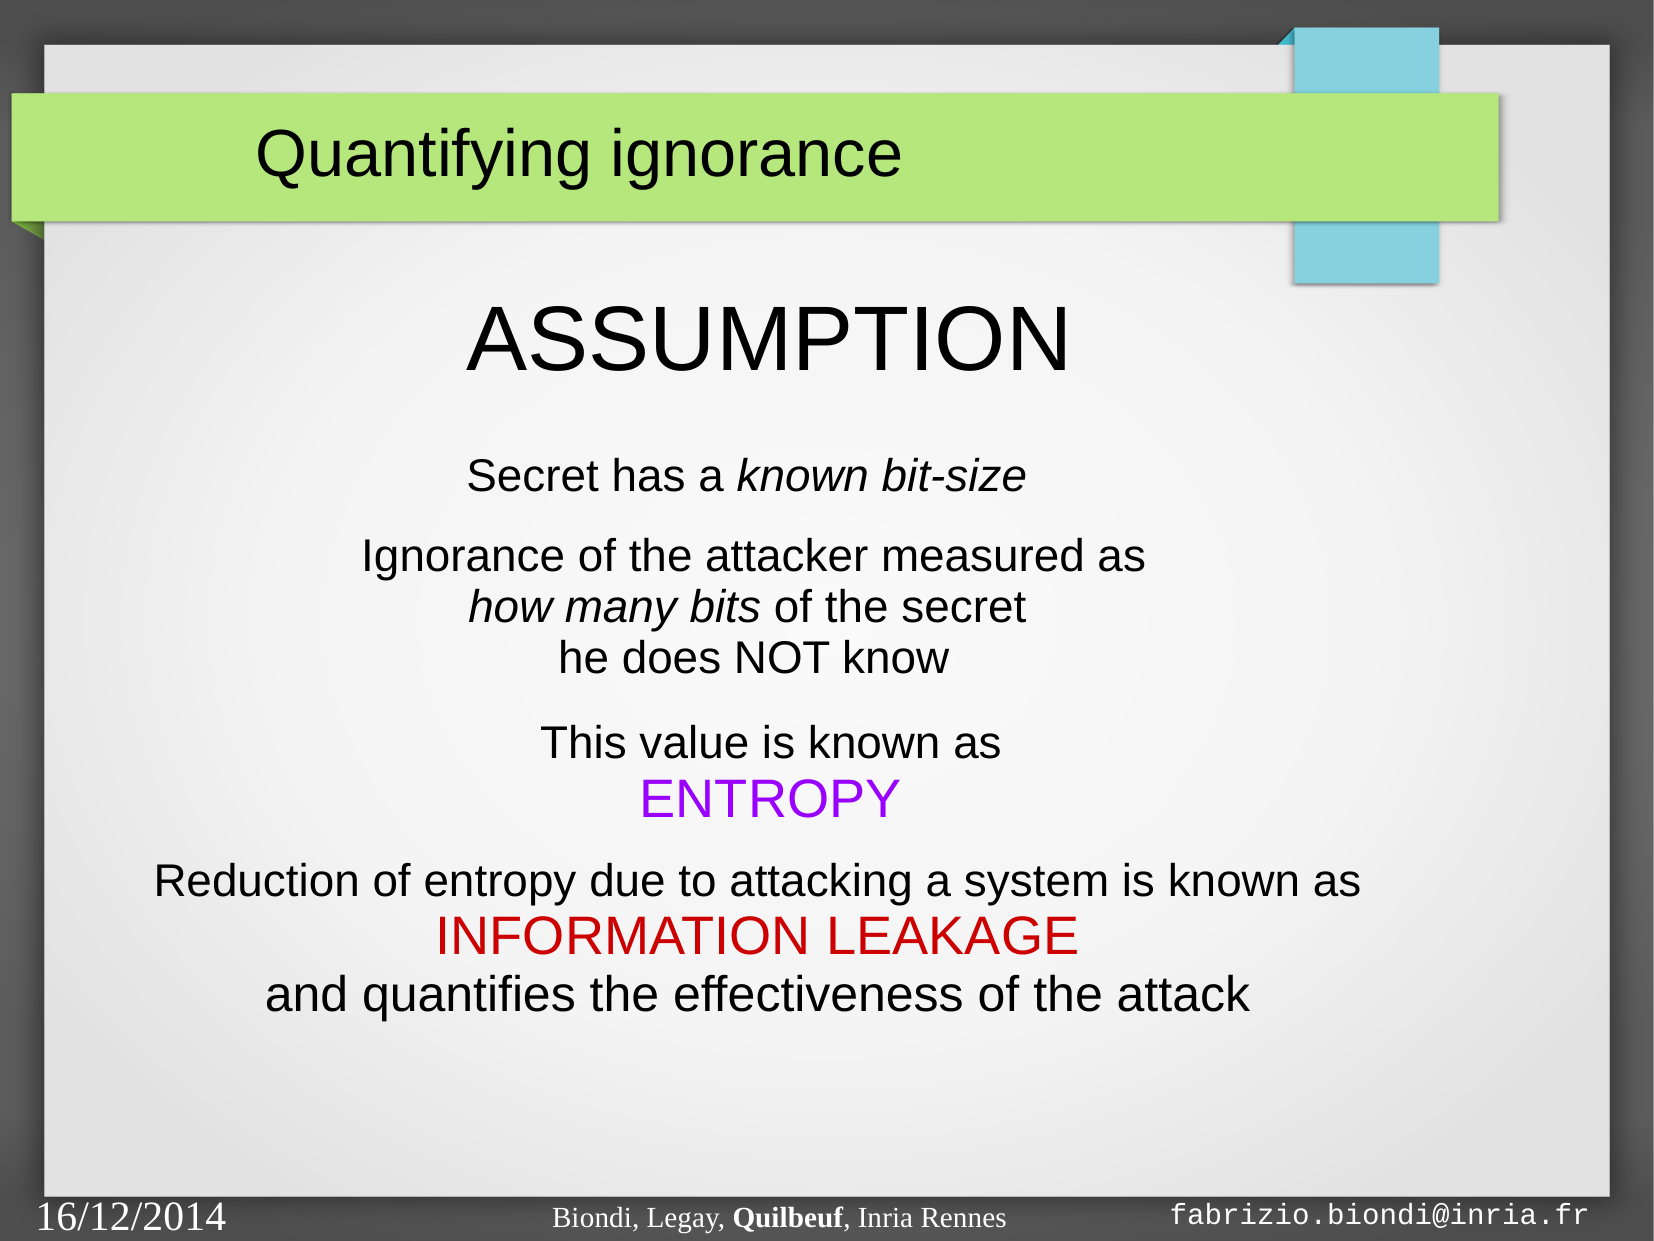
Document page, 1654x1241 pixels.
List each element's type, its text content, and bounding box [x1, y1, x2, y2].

text_box Secret has a known bit-size [442, 433, 1119, 513]
picture [0, 0, 1654, 1241]
text_box Ignorance of the attacker measured as how many bits of the secret he does NOT know [337, 513, 1275, 707]
text_box Reduction of entropy due to attacking a system is known as INFORMATION LEAKAGE and quantifies the effectiveness of the attack [129, 838, 1551, 1046]
title Quantifying ignorance [70, 94, 1583, 213]
text_box This value is known as ENTROPY [516, 701, 1079, 838]
text_box ASSUMPTION [442, 271, 1117, 412]
